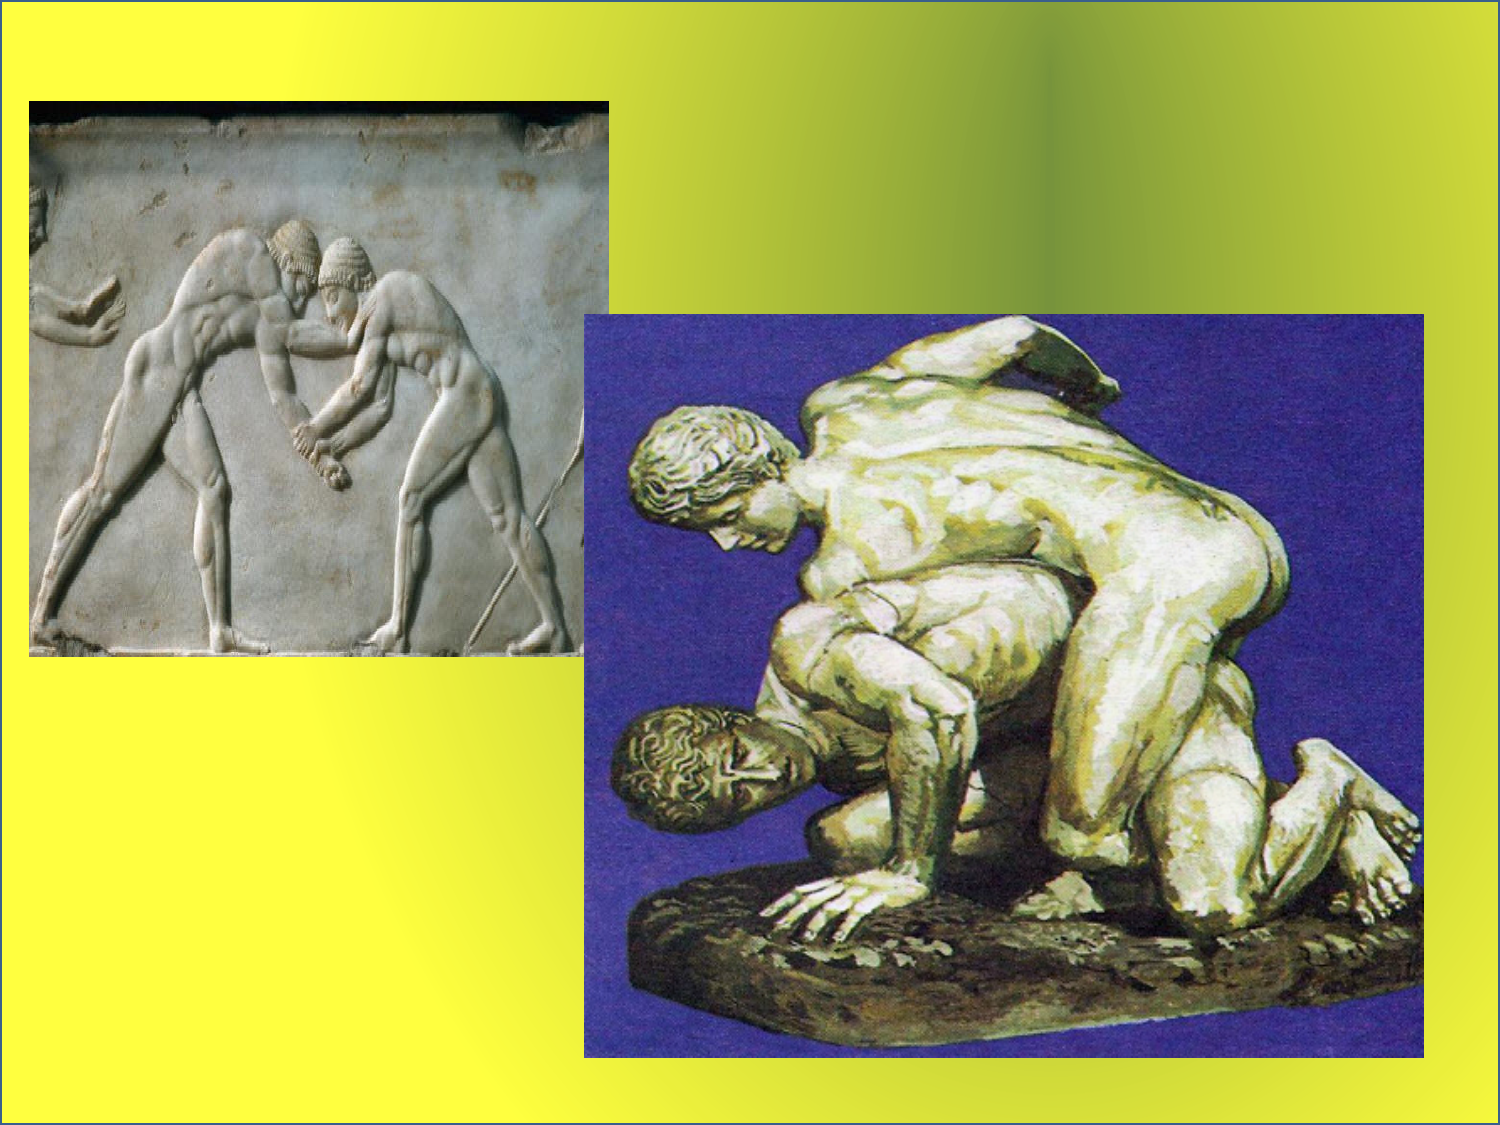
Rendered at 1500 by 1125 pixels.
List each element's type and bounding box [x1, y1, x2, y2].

picture [29, 101, 1424, 1058]
text_box [0, 0, 1500, 1125]
